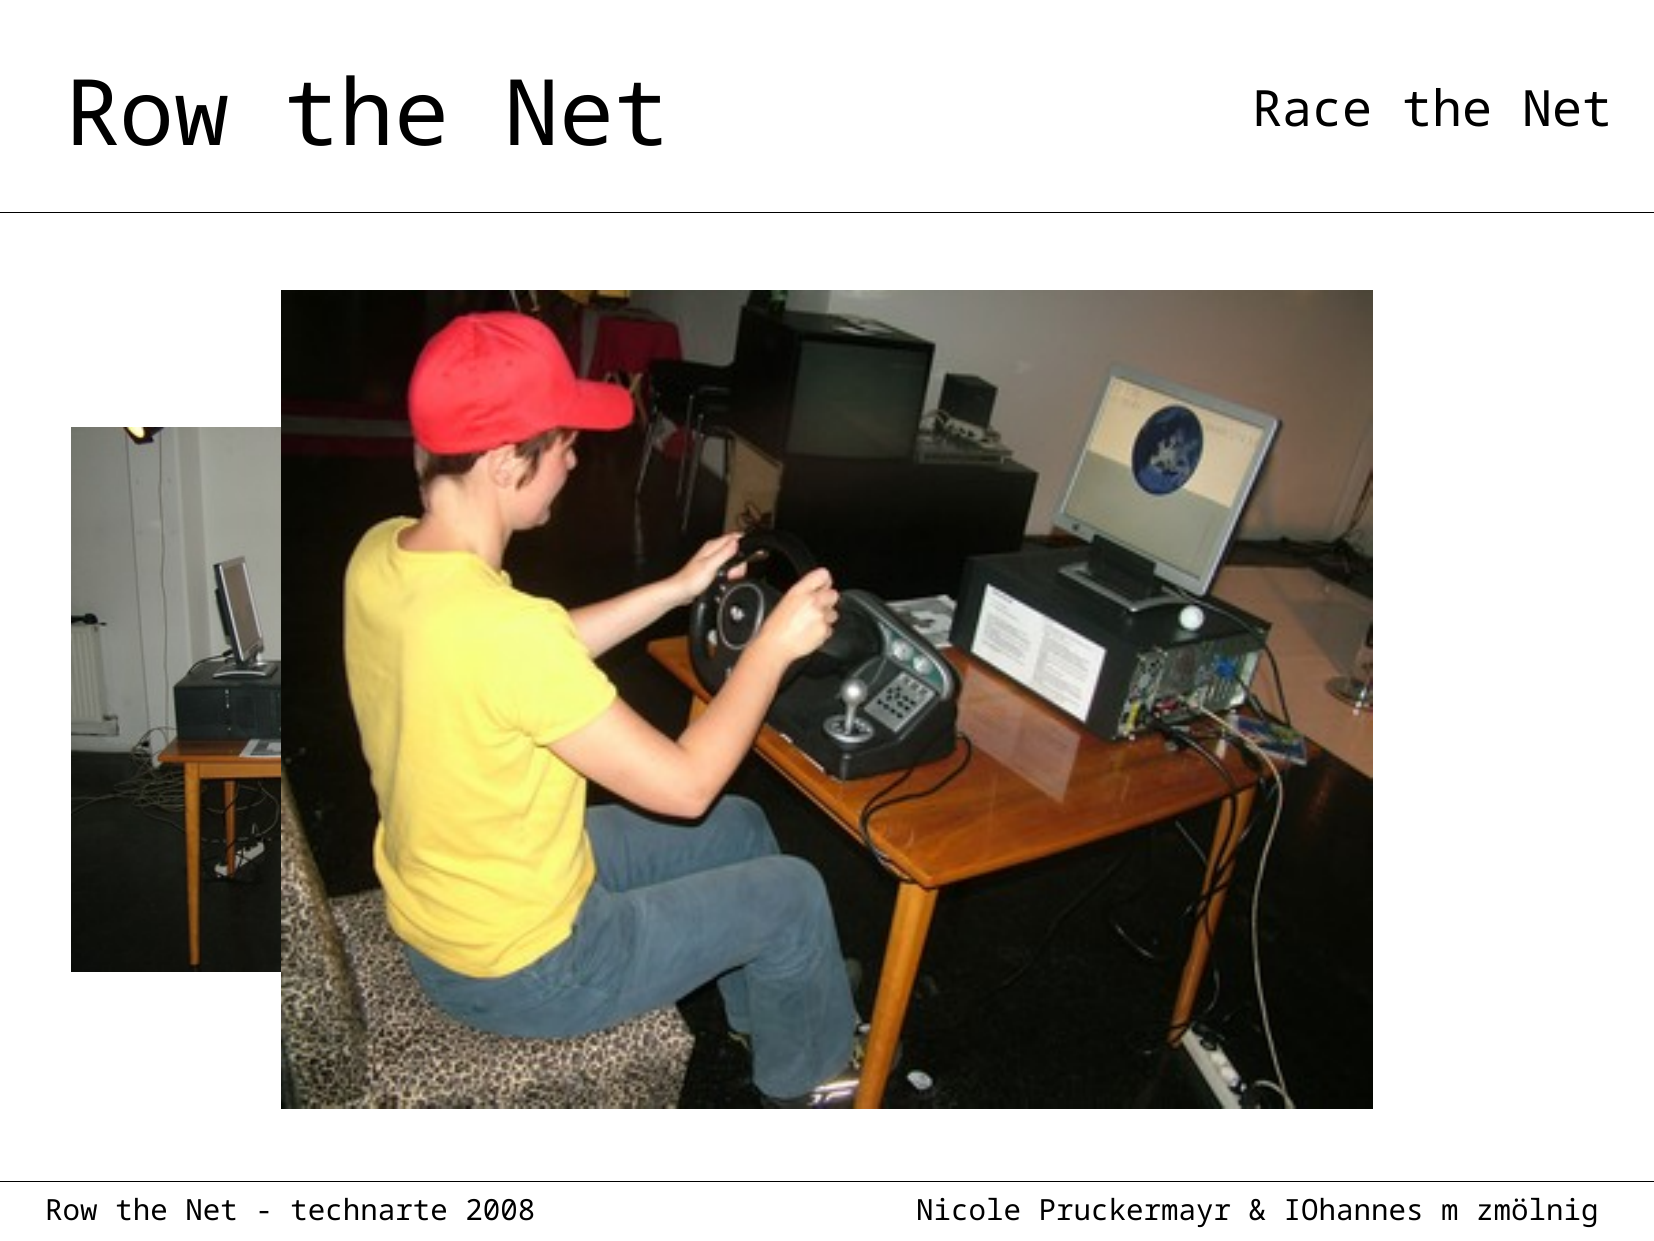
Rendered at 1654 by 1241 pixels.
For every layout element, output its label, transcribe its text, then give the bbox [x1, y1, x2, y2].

title Race the Net [750, 73, 1613, 142]
picture [71, 290, 1572, 1109]
